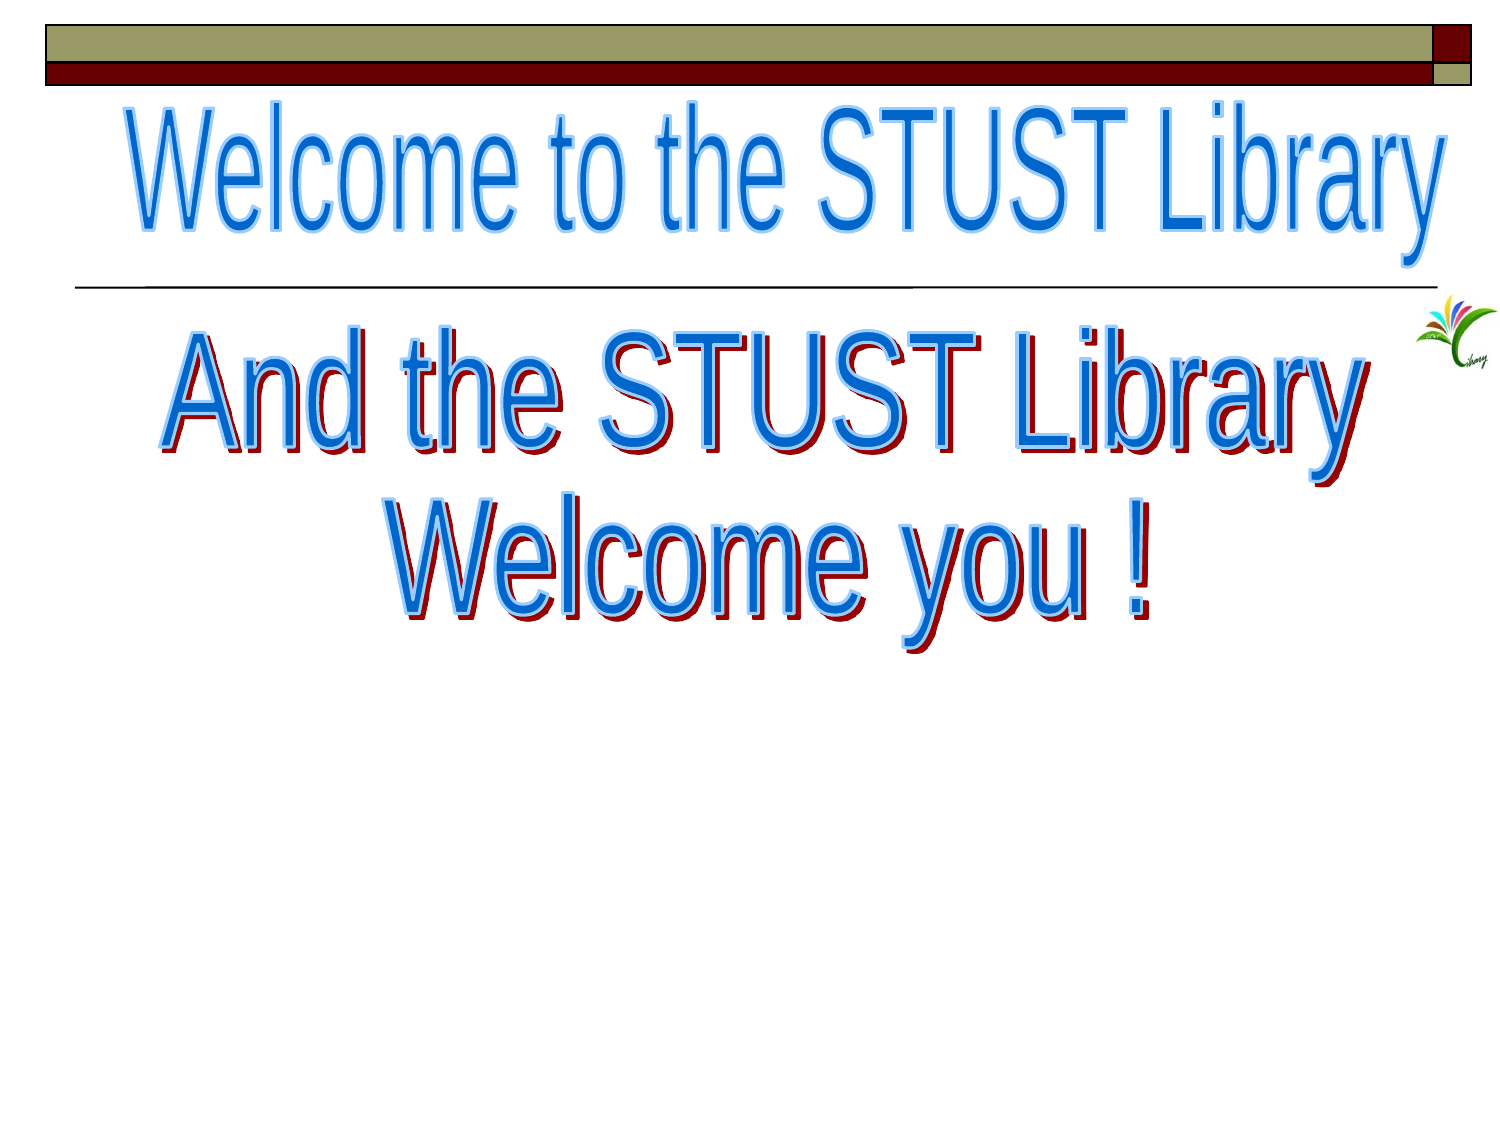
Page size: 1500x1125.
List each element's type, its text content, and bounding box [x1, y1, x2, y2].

text_box And the STUST Library Welcome you ! [1207, 357, 1268, 449]
text_box Welcome to the STUST Library [1234, 101, 1278, 232]
text_box Welcome to the STUST Library [472, 134, 518, 232]
text_box Welcome to the STUST Library [123, 108, 214, 231]
text_box Welcome to the STUST Library [656, 115, 681, 232]
text_box And the STUST Library Welcome you ! [1080, 358, 1091, 447]
text_box Welcome to the STUST Library [880, 108, 936, 231]
text_box And the STUST Library Welcome you ! [501, 357, 557, 449]
text_box And the STUST Library Welcome you ! [159, 332, 237, 447]
text_box Welcome to the STUST Library [819, 106, 875, 232]
text_box Welcome to the STUST Library [738, 134, 784, 232]
text_box Welcome to the STUST Library [687, 101, 729, 231]
text_box And the STUST Library Welcome you ! [439, 326, 490, 447]
text_box And the STUST Library Welcome you ! [1130, 498, 1142, 582]
text_box And the STUST Library Welcome you ! [1171, 357, 1201, 447]
text_box And the STUST Library Welcome you ! [1017, 332, 1069, 447]
text_box And the STUST Library Welcome you ! [306, 326, 360, 449]
text_box And the STUST Library Welcome you ! [1306, 358, 1365, 482]
text_box And the STUST Library Welcome you ! [962, 523, 1018, 616]
text_box Welcome to the STUST Library [1161, 108, 1205, 231]
picture [1411, 290, 1500, 374]
text_box Welcome to the STUST Library [1373, 134, 1398, 231]
text_box Welcome to the STUST Library [1213, 136, 1223, 231]
text_box Welcome to the STUST Library [1010, 106, 1066, 232]
text_box Welcome to the STUST Library [338, 134, 385, 232]
text_box And the STUST Library Welcome you ! [752, 332, 819, 449]
text_box And the STUST Library Welcome you ! [899, 525, 958, 649]
text_box Welcome to the STUST Library [1317, 134, 1368, 232]
text_box And the STUST Library Welcome you ! [833, 330, 901, 449]
text_box Welcome to the STUST Library [549, 115, 574, 232]
text_box And the STUST Library Welcome you ! [244, 357, 295, 447]
text_box Welcome to the STUST Library [216, 134, 262, 232]
text_box And the STUST Library Welcome you ! [599, 330, 667, 449]
text_box And the STUST Library Welcome you ! [562, 492, 574, 614]
text_box Welcome to the STUST Library [290, 134, 333, 232]
text_box And the STUST Library Welcome you ! [644, 523, 700, 616]
text_box Welcome to the STUST Library [1072, 108, 1127, 231]
text_box And the STUST Library Welcome you ! [1030, 525, 1080, 616]
text_box And the STUST Library Welcome you ! [1105, 326, 1159, 449]
text_box And the STUST Library Welcome you ! [674, 332, 741, 447]
text_box Welcome to the STUST Library [1288, 134, 1313, 231]
text_box And the STUST Library Welcome you ! [585, 523, 637, 616]
text_box Welcome to the STUST Library [944, 108, 1000, 232]
text_box And the STUST Library Welcome you ! [401, 339, 432, 449]
text_box And the STUST Library Welcome you ! [1275, 357, 1305, 447]
text_box And the STUST Library Welcome you ! [712, 523, 794, 614]
text_box Welcome to the STUST Library [272, 101, 281, 231]
text_box Welcome to the STUST Library [578, 134, 624, 232]
text_box And the STUST Library Welcome you ! [382, 498, 492, 614]
text_box Welcome to the STUST Library [1399, 136, 1447, 268]
text_box And the STUST Library Welcome you ! [908, 332, 975, 447]
text_box And the STUST Library Welcome you ! [806, 523, 862, 616]
text_box Welcome to the STUST Library [394, 134, 462, 231]
text_box And the STUST Library Welcome you ! [495, 523, 550, 616]
